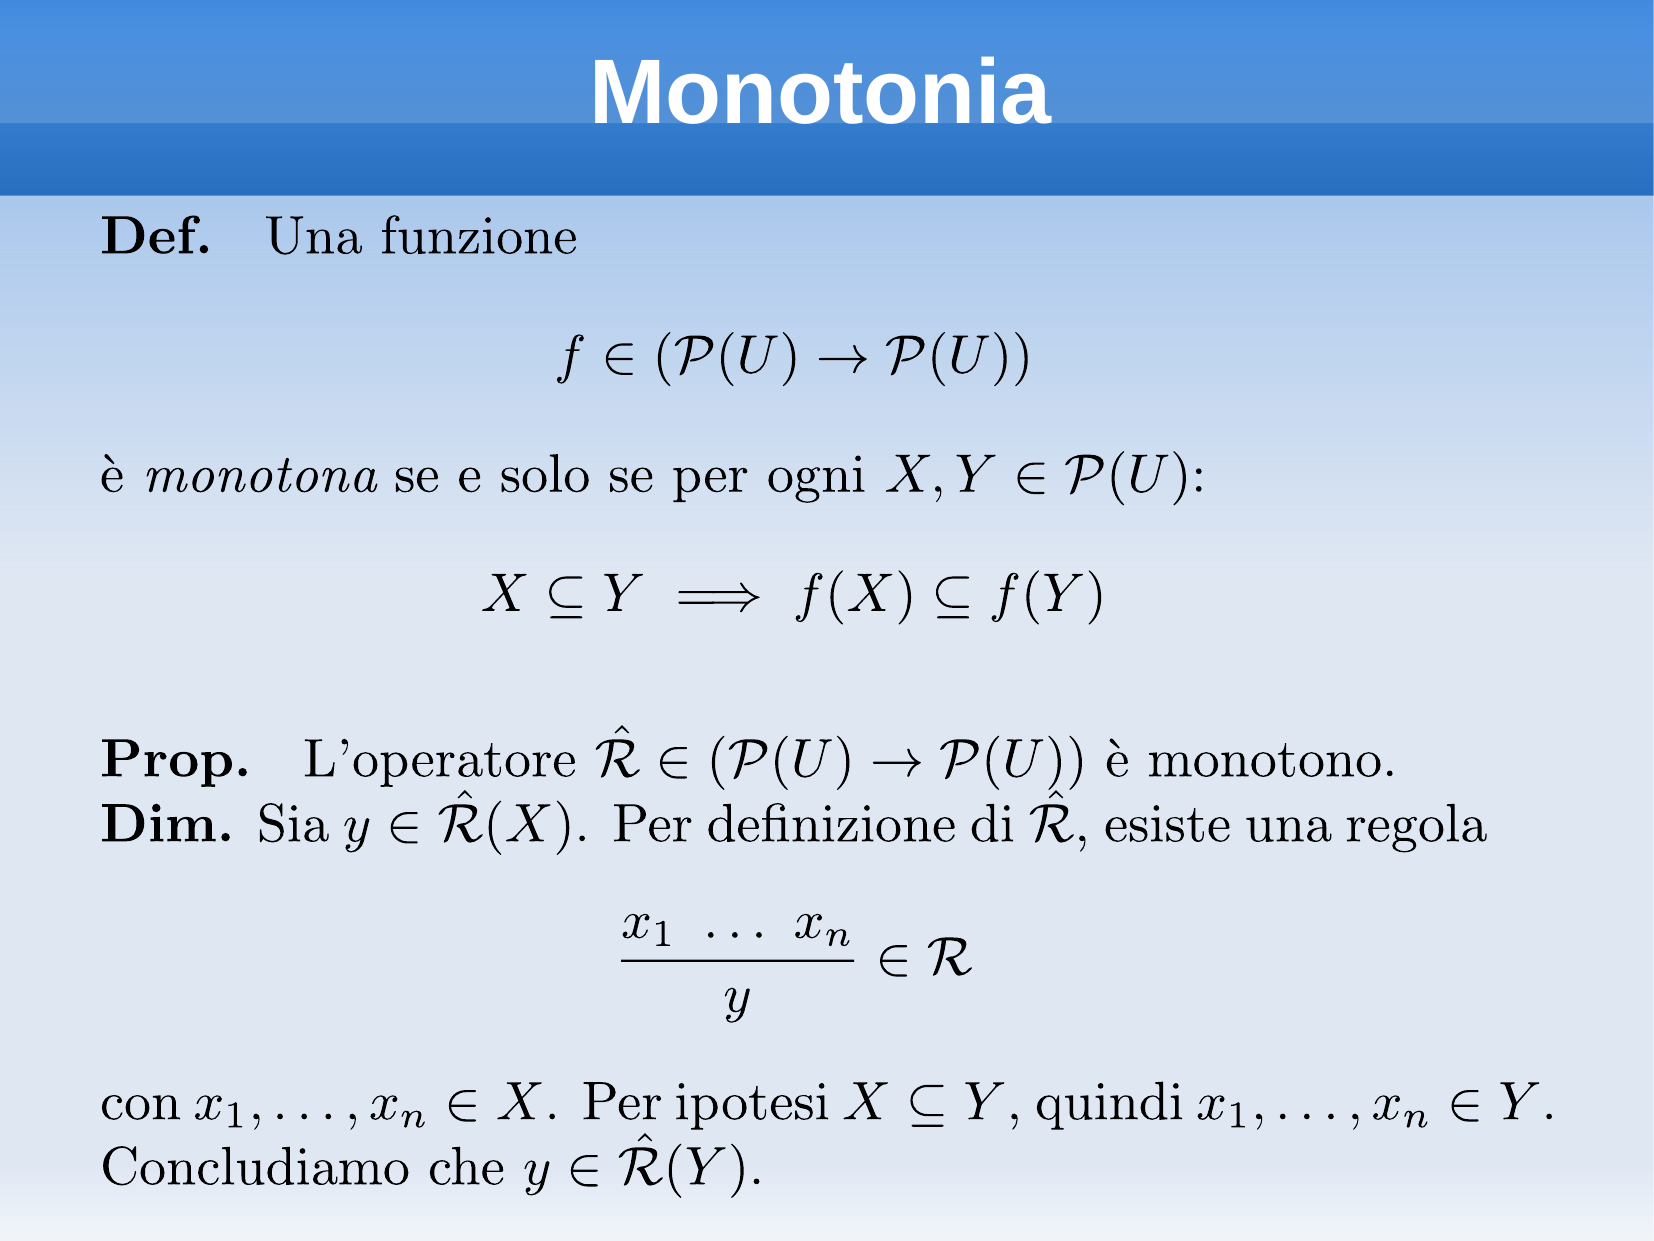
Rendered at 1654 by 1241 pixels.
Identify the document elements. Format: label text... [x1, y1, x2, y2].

title Monotonia [76, 0, 1565, 196]
picture [0, 0, 1654, 1241]
